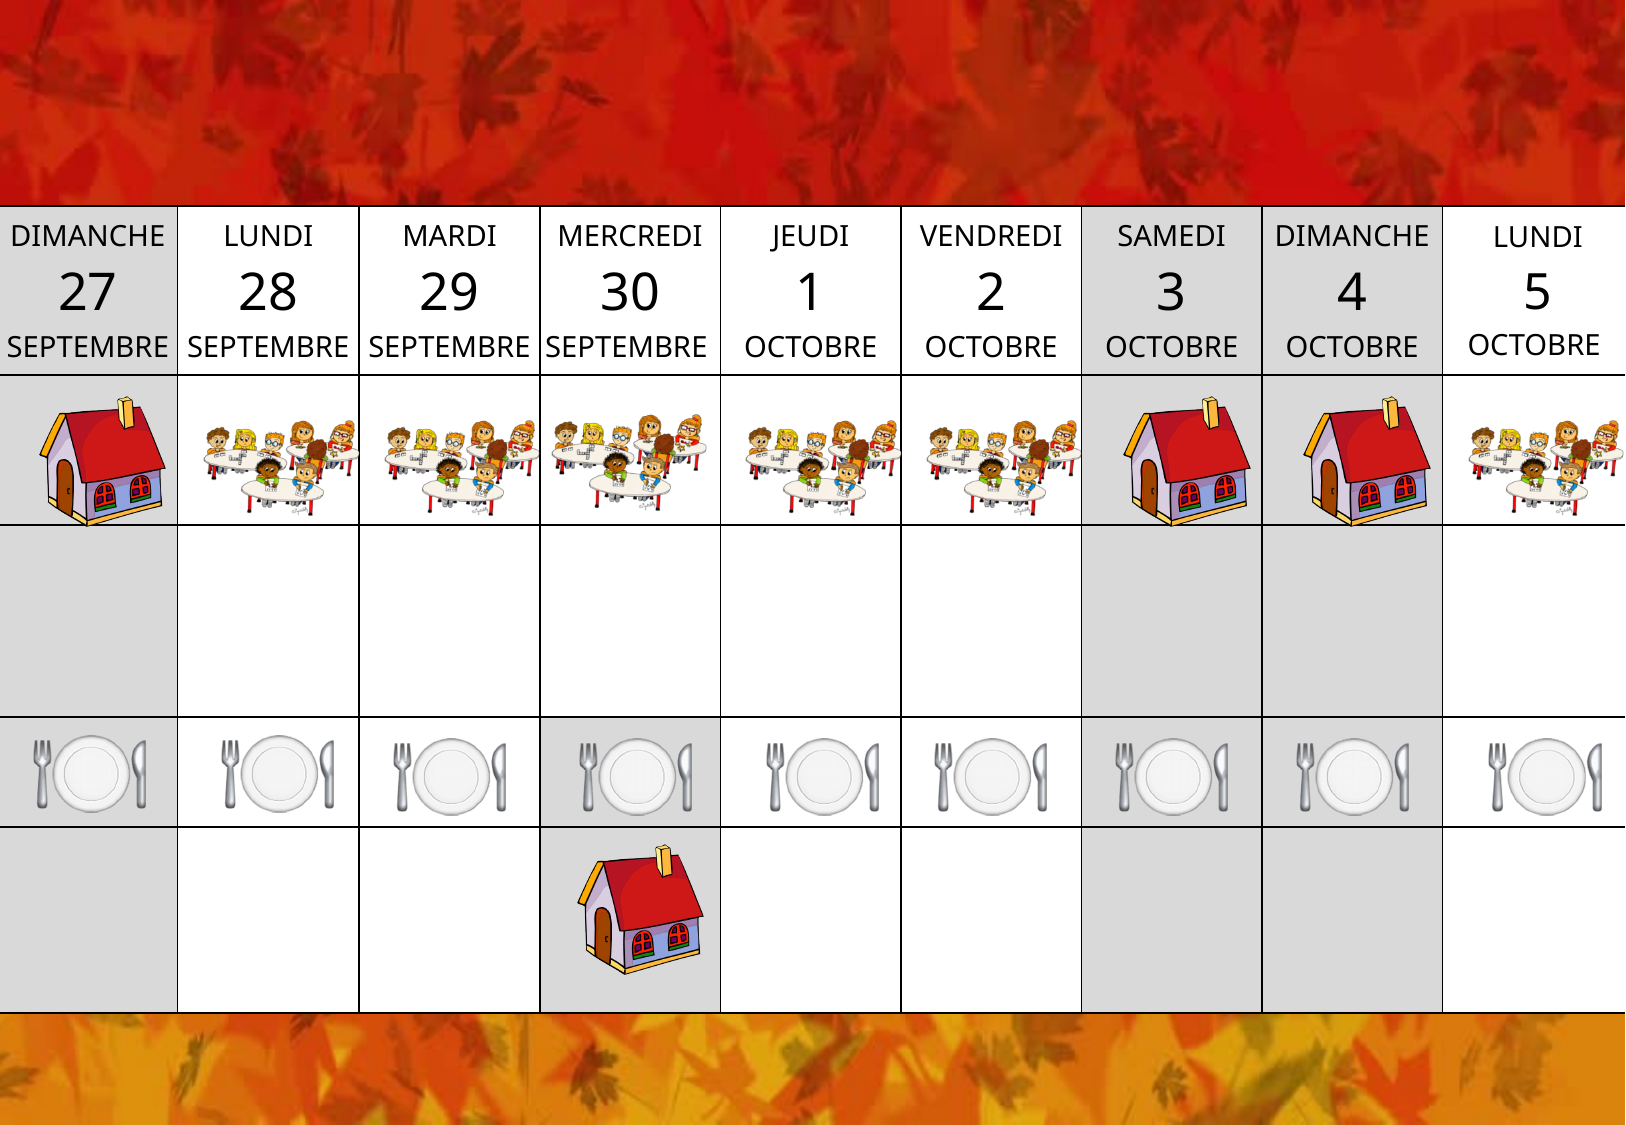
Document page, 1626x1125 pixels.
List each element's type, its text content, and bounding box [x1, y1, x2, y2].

table_header MARDI 29 SEPTEMBRE [360, 207, 539, 374]
table_cell [1443, 828, 1625, 1012]
table_header JEUDI 1 OCTOBRE [721, 207, 900, 374]
table_cell [902, 828, 1081, 1012]
picture [926, 414, 1083, 520]
table_cell [721, 376, 900, 524]
picture [1484, 716, 1606, 837]
table_cell [1443, 376, 1625, 524]
picture [1123, 396, 1251, 527]
picture [0, 1014, 1625, 1125]
table_cell [541, 828, 720, 1012]
picture [745, 414, 903, 520]
table_cell [1263, 526, 1442, 716]
picture [384, 414, 541, 520]
table_cell [721, 828, 900, 1012]
table_cell [1413, 718, 1442, 826]
table_cell [0, 376, 177, 524]
picture [930, 716, 1051, 837]
table_cell [338, 718, 358, 826]
table_cell [178, 828, 358, 1012]
picture [29, 713, 150, 834]
table_cell [178, 526, 358, 716]
picture [762, 716, 883, 837]
picture [389, 716, 510, 837]
table_cell [0, 828, 177, 1012]
table_cell [1232, 718, 1261, 826]
table_cell [696, 718, 720, 826]
picture [39, 396, 166, 527]
table_cell [541, 526, 720, 716]
picture [575, 716, 696, 837]
table_cell [902, 376, 1081, 524]
table_cell [541, 376, 720, 524]
table_cell [902, 526, 1081, 716]
picture [577, 844, 704, 975]
table_cell [1263, 718, 1292, 826]
table_cell [360, 718, 389, 826]
table_header DIMANCHE 27 SEPTEMBRE [0, 207, 177, 374]
table_header VENDREDI 2 OCTOBRE [902, 207, 1081, 374]
table_cell [1606, 718, 1625, 826]
table_cell [1443, 718, 1484, 826]
picture [1111, 716, 1232, 837]
picture [0, 0, 1625, 205]
table_cell [0, 718, 29, 826]
table_header LUNDI 5 OCTOBRE [1443, 207, 1625, 374]
table_cell [1082, 828, 1261, 1012]
table_cell [150, 718, 177, 826]
table_cell [1082, 526, 1261, 716]
picture [203, 414, 361, 520]
table_cell [721, 718, 762, 826]
table_cell [178, 376, 358, 524]
table_cell [902, 718, 930, 826]
table_cell [883, 718, 900, 826]
table_cell [510, 718, 539, 826]
table_cell [1051, 718, 1081, 826]
table_cell [1443, 526, 1625, 716]
table_header MERCREDI 30 SEPTEMBRE [541, 207, 720, 374]
picture [1303, 396, 1431, 527]
table_cell [541, 718, 575, 826]
table_header SAMEDI 3 OCTOBRE [1082, 207, 1261, 374]
table_header LUNDI 28 SEPTEMBRE [178, 207, 358, 374]
picture [1468, 414, 1625, 520]
table_cell [1082, 376, 1261, 524]
table_header DIMANCHE 4 OCTOBRE [1263, 207, 1442, 374]
picture [551, 408, 708, 515]
table_cell [360, 526, 539, 716]
table_cell [1263, 376, 1442, 524]
table_cell [721, 526, 900, 716]
table_cell [178, 718, 217, 826]
picture [1292, 716, 1413, 837]
picture [217, 713, 338, 834]
table_cell [360, 828, 539, 1012]
table_cell [1263, 828, 1442, 1012]
table_cell [1082, 718, 1111, 826]
table_cell [0, 526, 177, 716]
table_cell [360, 376, 539, 524]
